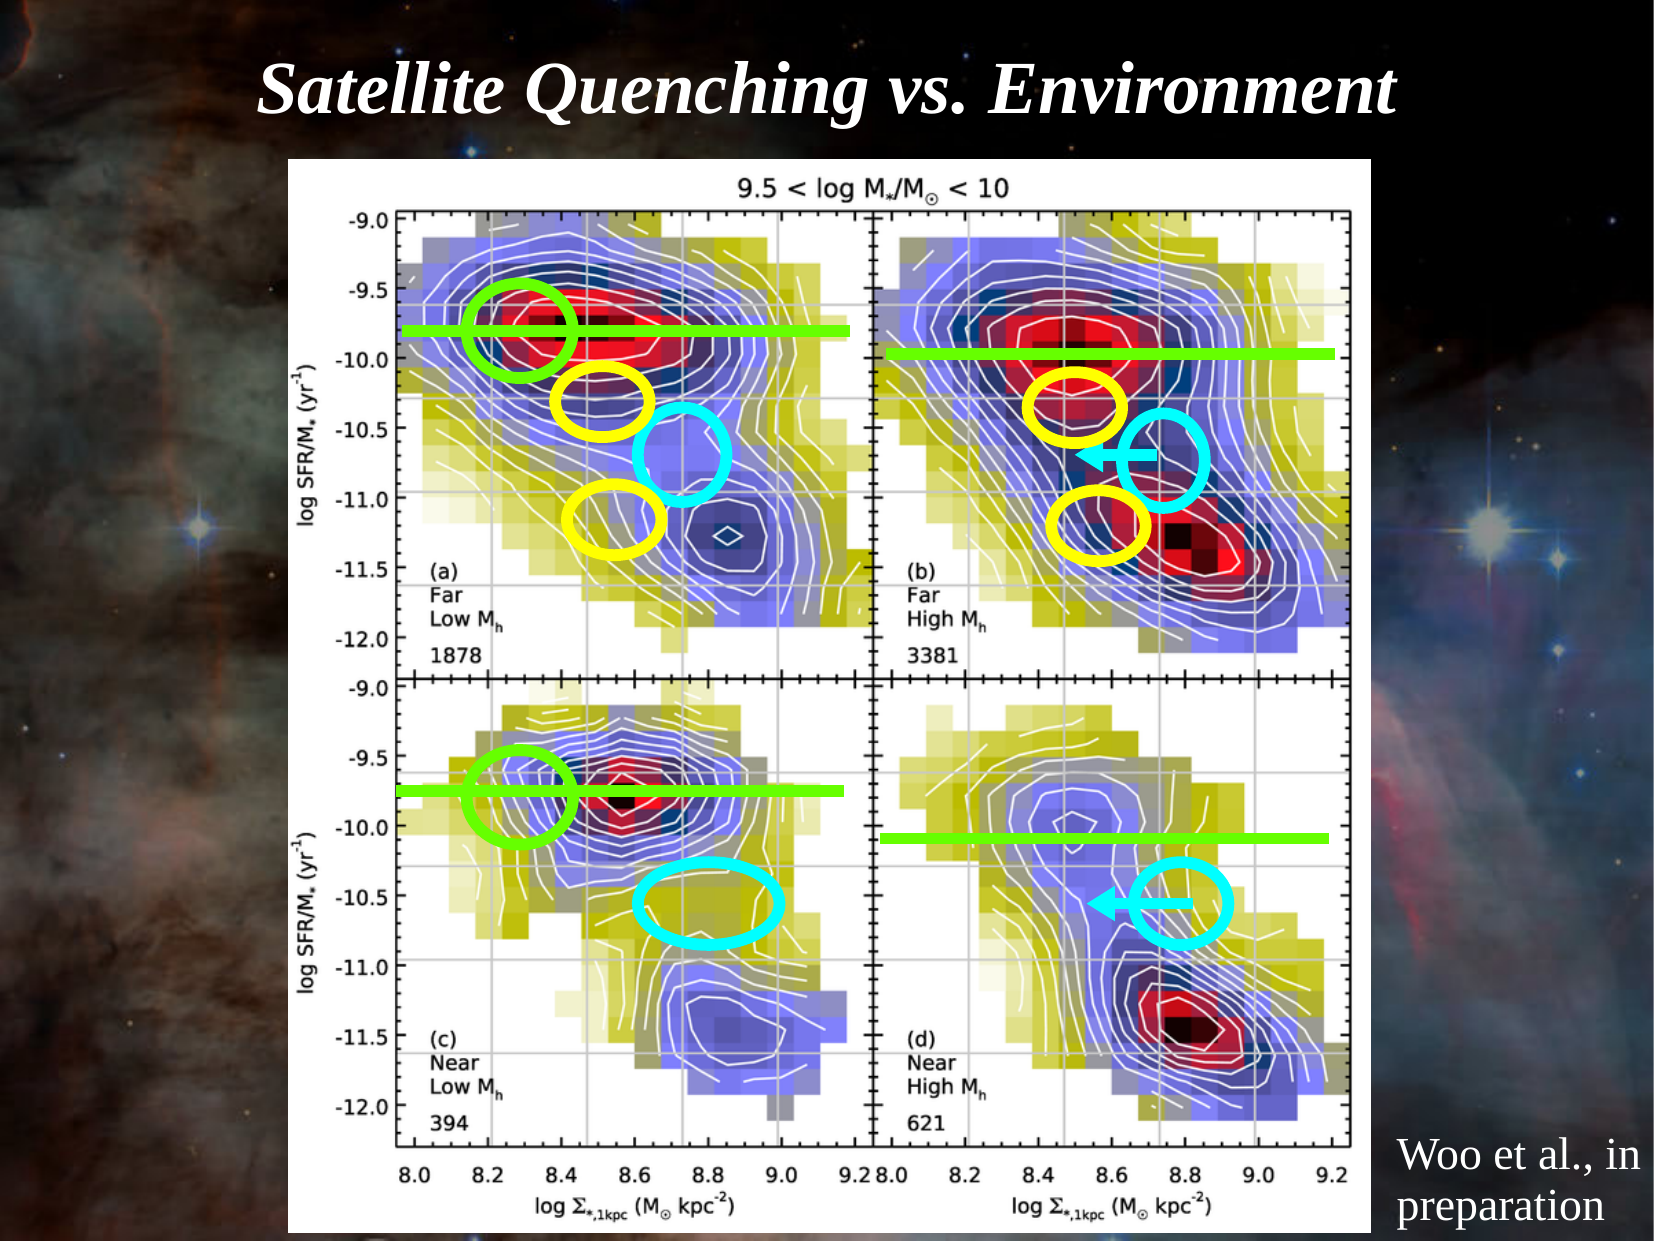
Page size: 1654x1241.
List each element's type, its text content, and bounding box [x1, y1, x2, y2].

title Satellite Quenching vs. Environment [82, 0, 1571, 192]
picture [0, 0, 1654, 1241]
text_box Woo et al., in preparation [1381, 1121, 1654, 1239]
